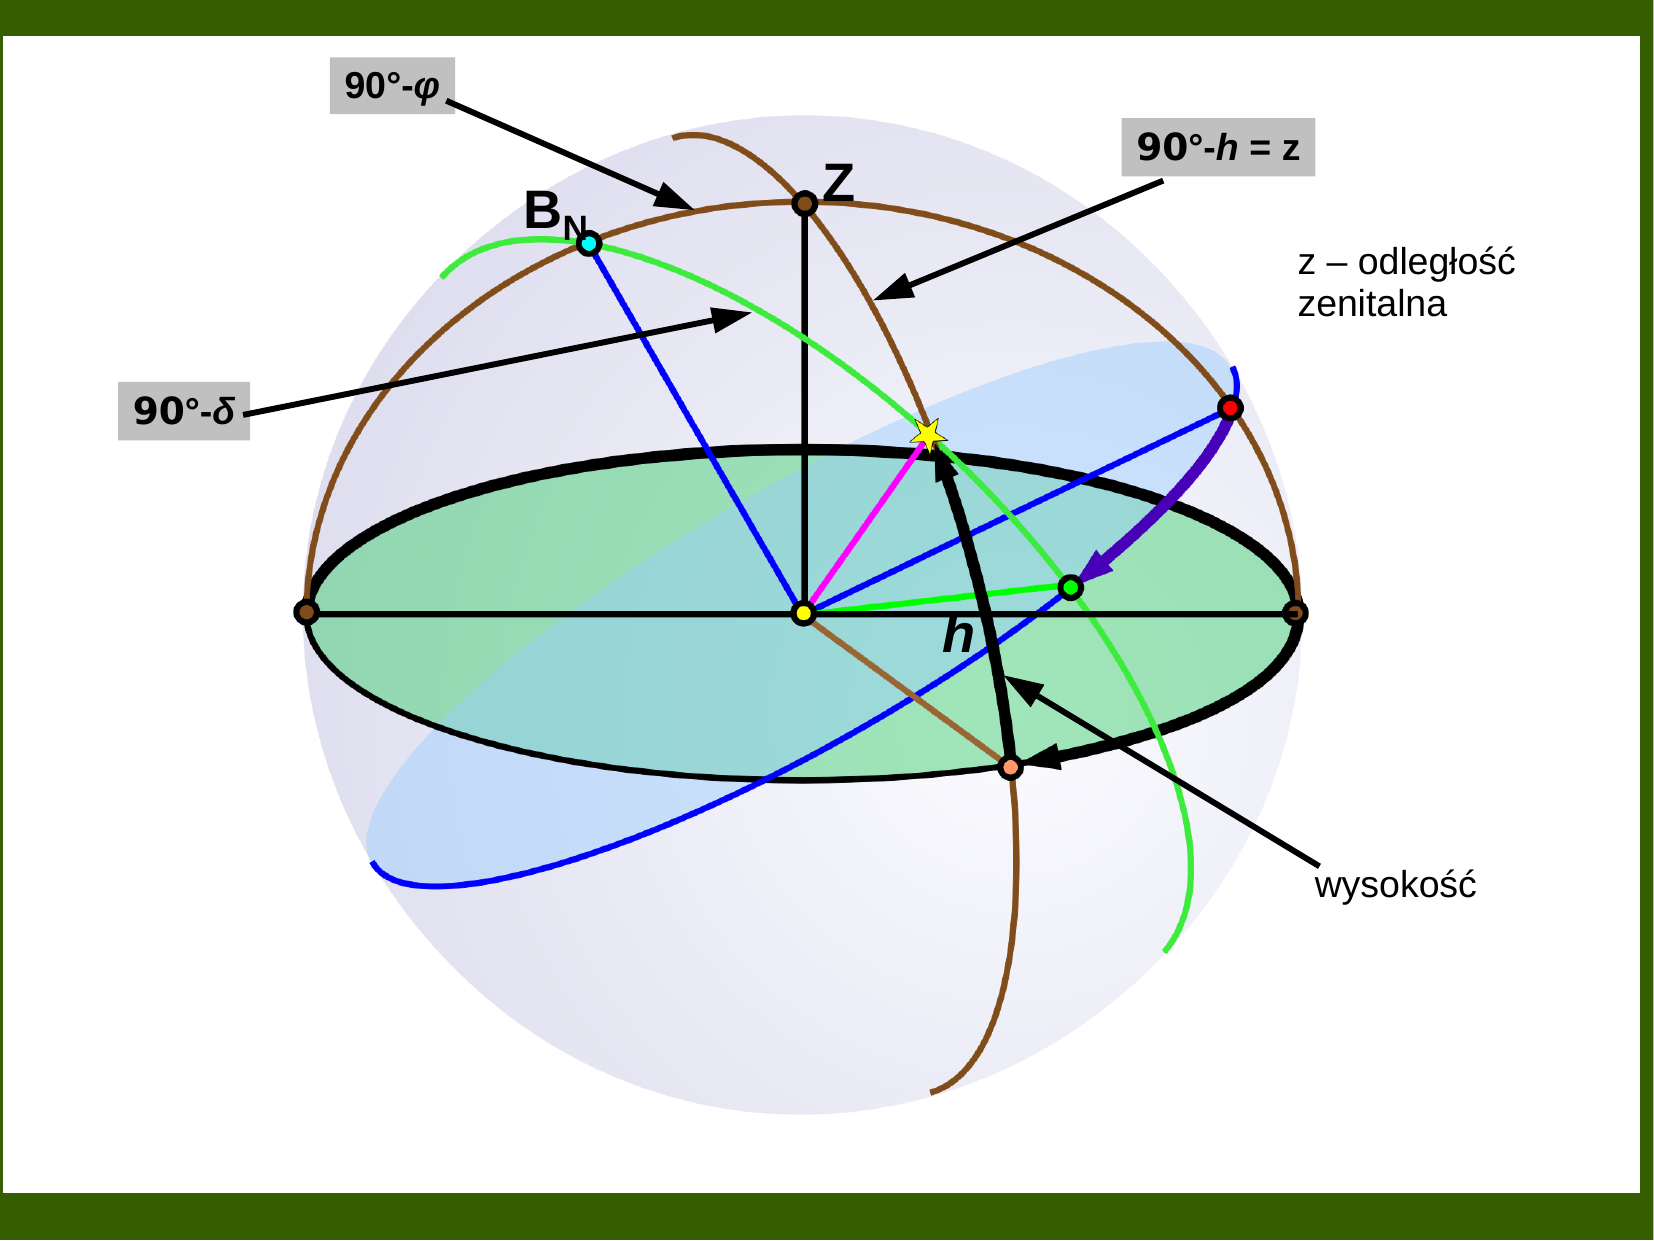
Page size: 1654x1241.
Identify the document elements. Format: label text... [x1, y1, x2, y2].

text_box BN [508, 172, 604, 255]
text_box wysokość [1300, 856, 1492, 914]
text_box 90°-δ [118, 381, 251, 441]
text_box 90°-φ [329, 57, 456, 115]
text_box 90°-h = z [1121, 118, 1316, 177]
text_box z – odległość zenitalna [1282, 233, 1531, 333]
picture [3, 36, 1640, 1193]
text_box h [927, 596, 991, 672]
text_box Z [807, 145, 871, 221]
